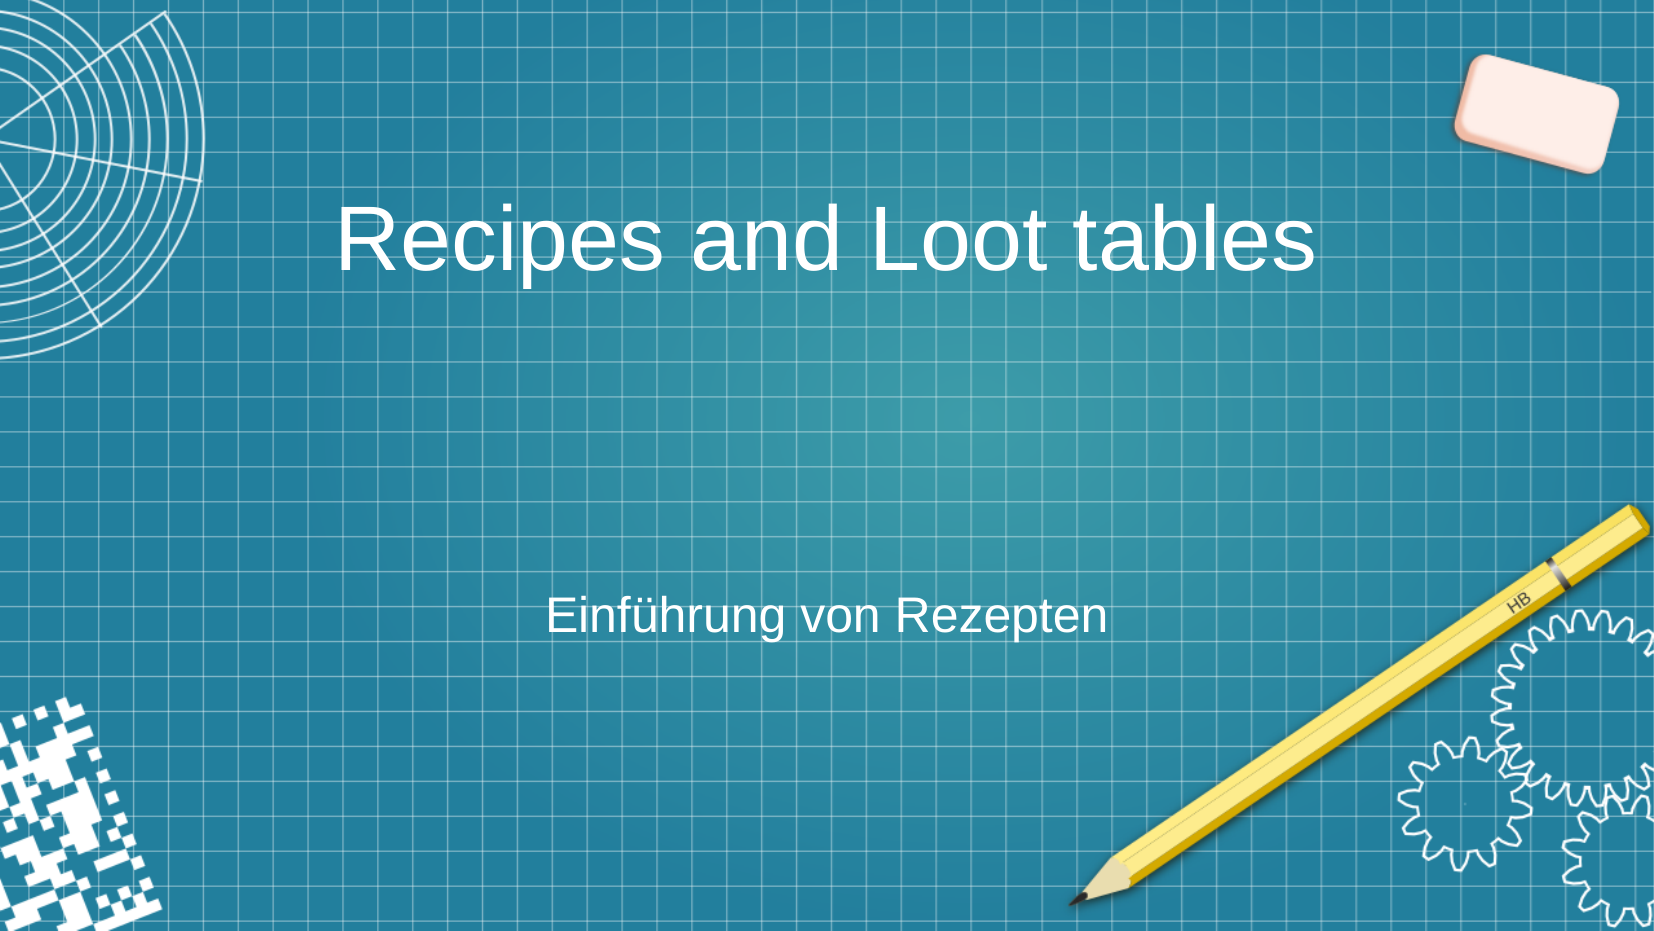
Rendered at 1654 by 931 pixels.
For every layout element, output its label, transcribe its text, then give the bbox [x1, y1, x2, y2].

title Recipes and Loot tables [82, 132, 1571, 346]
subtitle Einführung von Rezepten [82, 389, 1571, 842]
picture [0, 0, 1654, 931]
